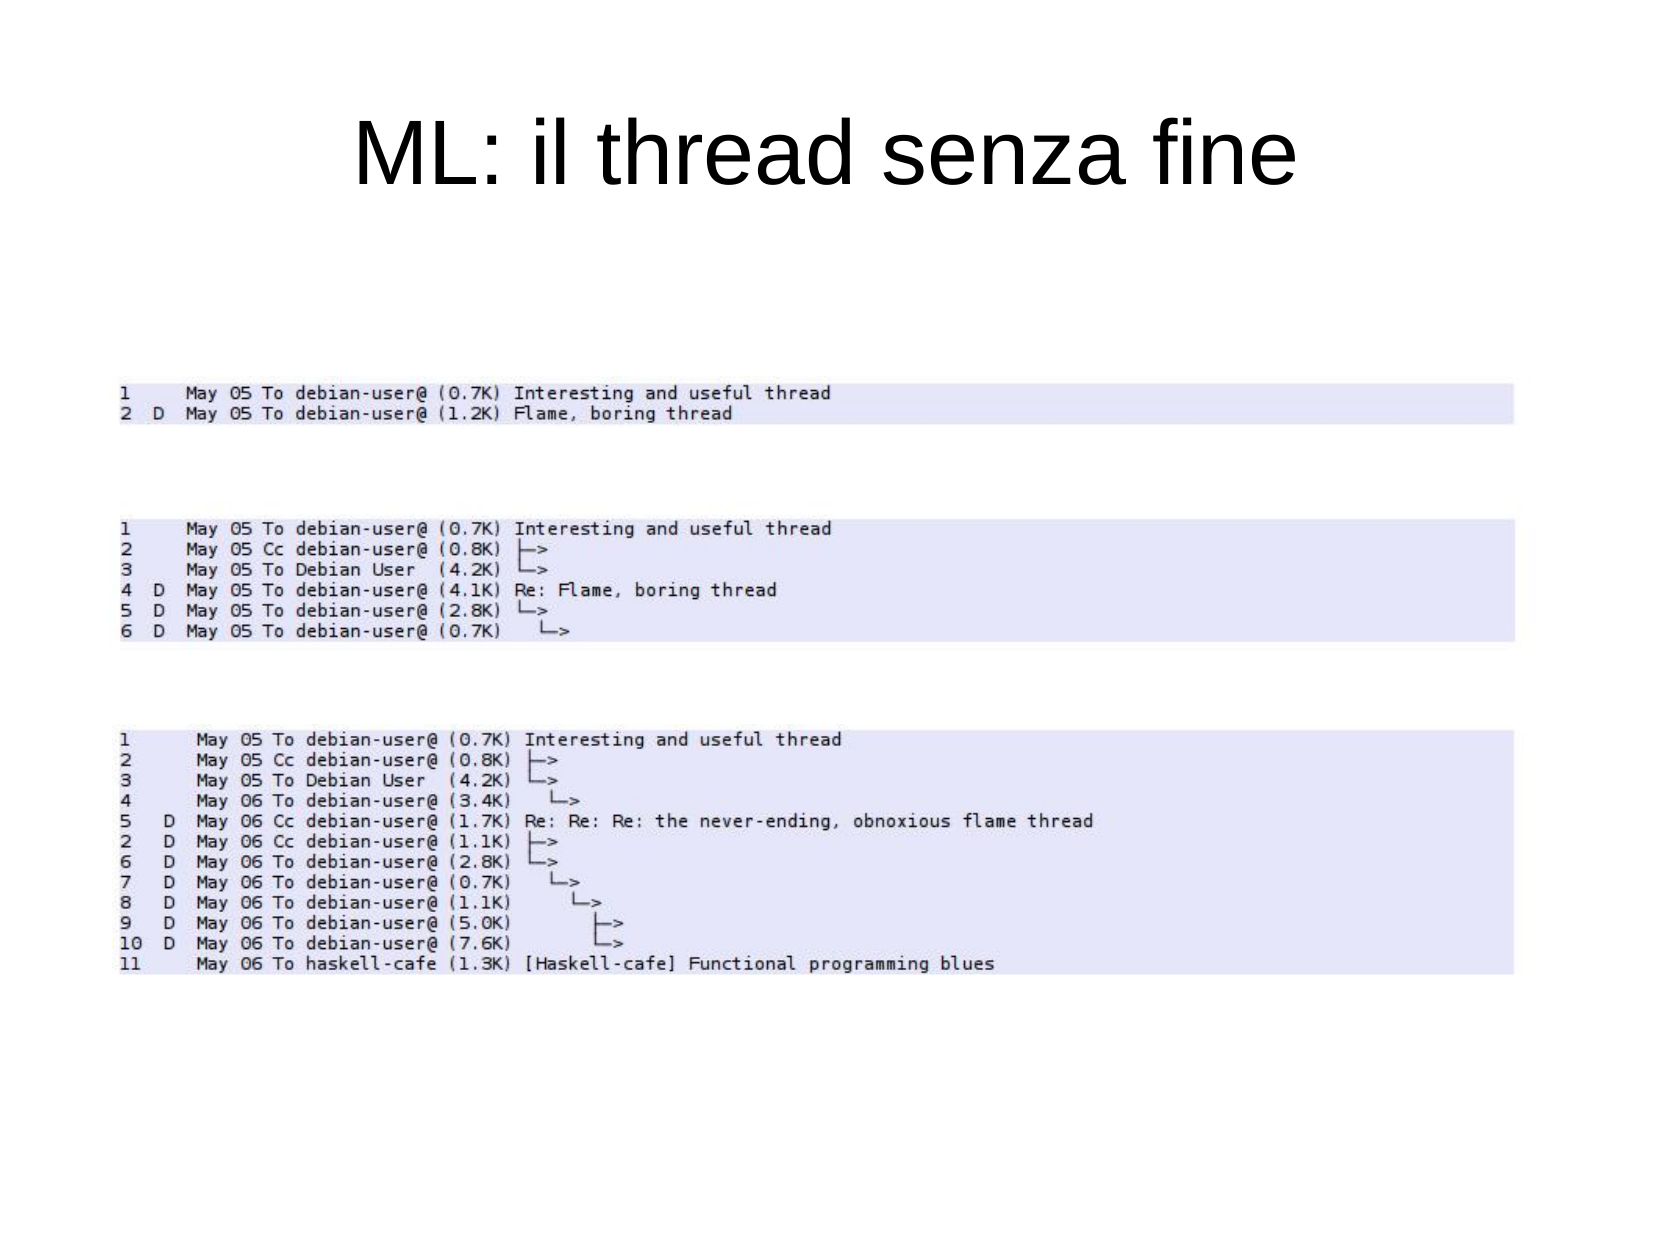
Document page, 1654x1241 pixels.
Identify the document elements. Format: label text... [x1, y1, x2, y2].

picture [106, 376, 1533, 438]
title ML: il thread senza fine [82, 49, 1571, 257]
picture [112, 724, 1533, 981]
picture [108, 502, 1545, 650]
